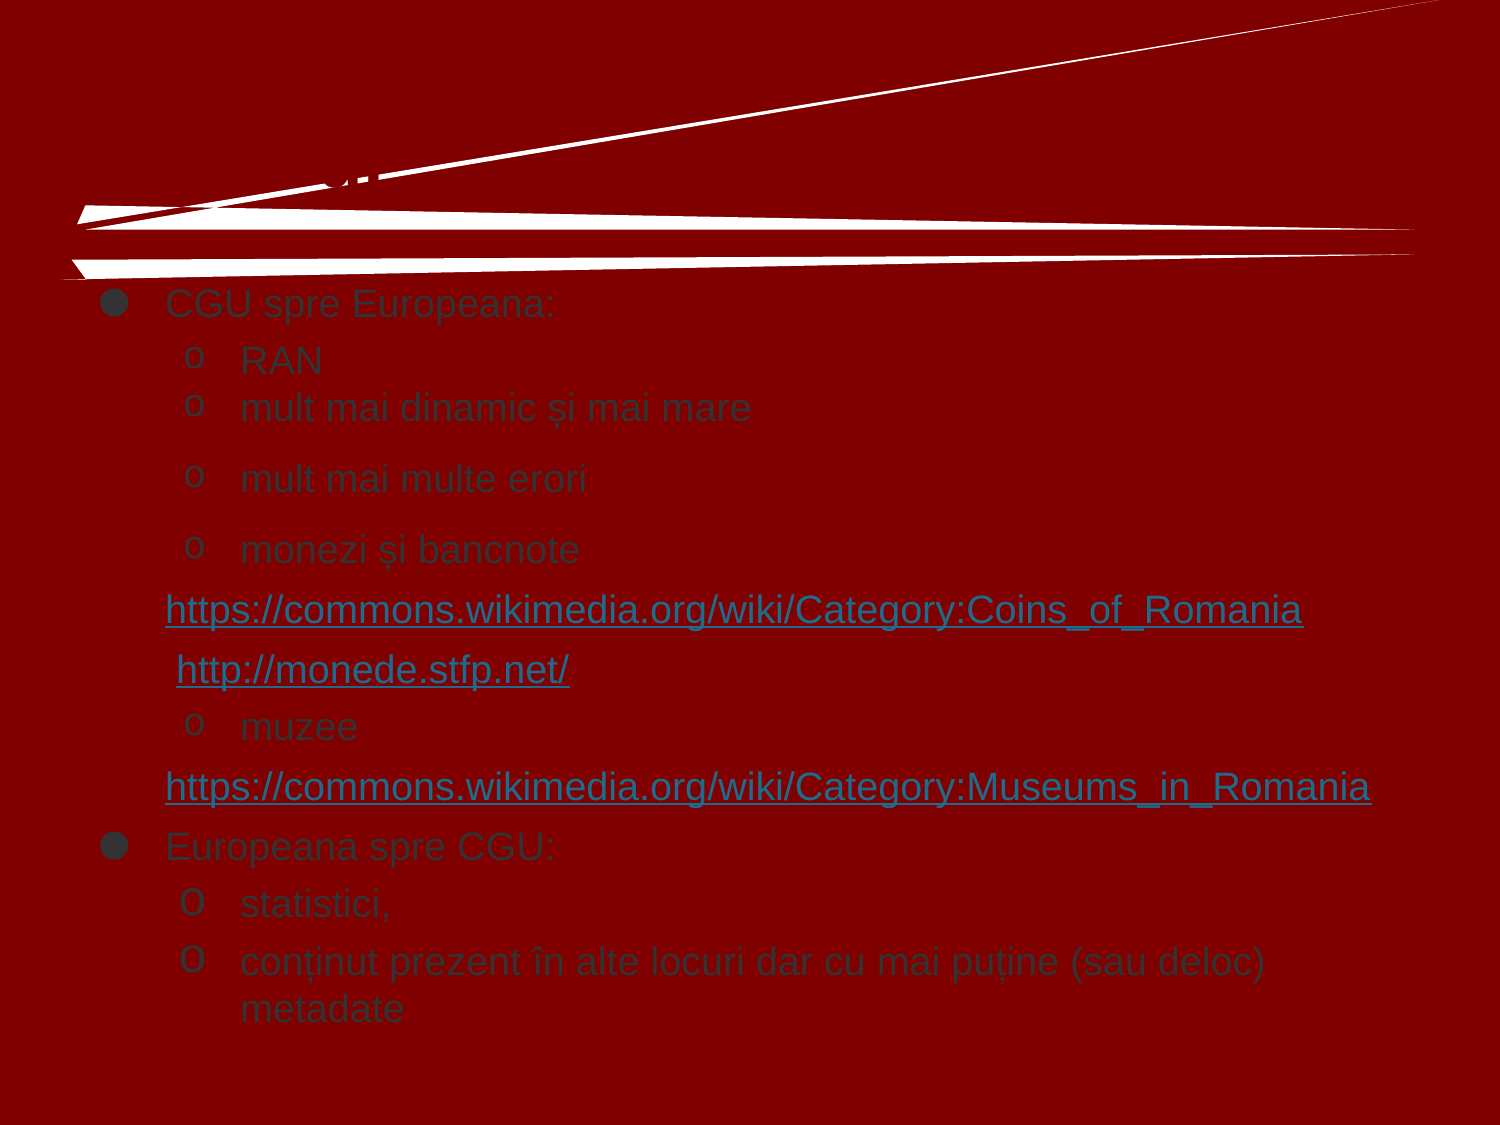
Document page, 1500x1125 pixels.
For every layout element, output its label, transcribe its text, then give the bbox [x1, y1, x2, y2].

list CGU spre Europeana: RAN mult mai dinamic și mai mare mult mai multe erori monezi și bancnote https://commons.wikimedia.org/wiki/Category:Coins_of_Romania http://monede.stfp.net/ muzee https://commons.wikimedia.org/wiki/Category:Museums_in_Romania Europeana spre CGU: statistici, conținut prezent în alte locuri dar cu mai puține (sau deloc) metadate [75, 262, 1425, 1048]
title Viitorul [75, 0, 1425, 218]
